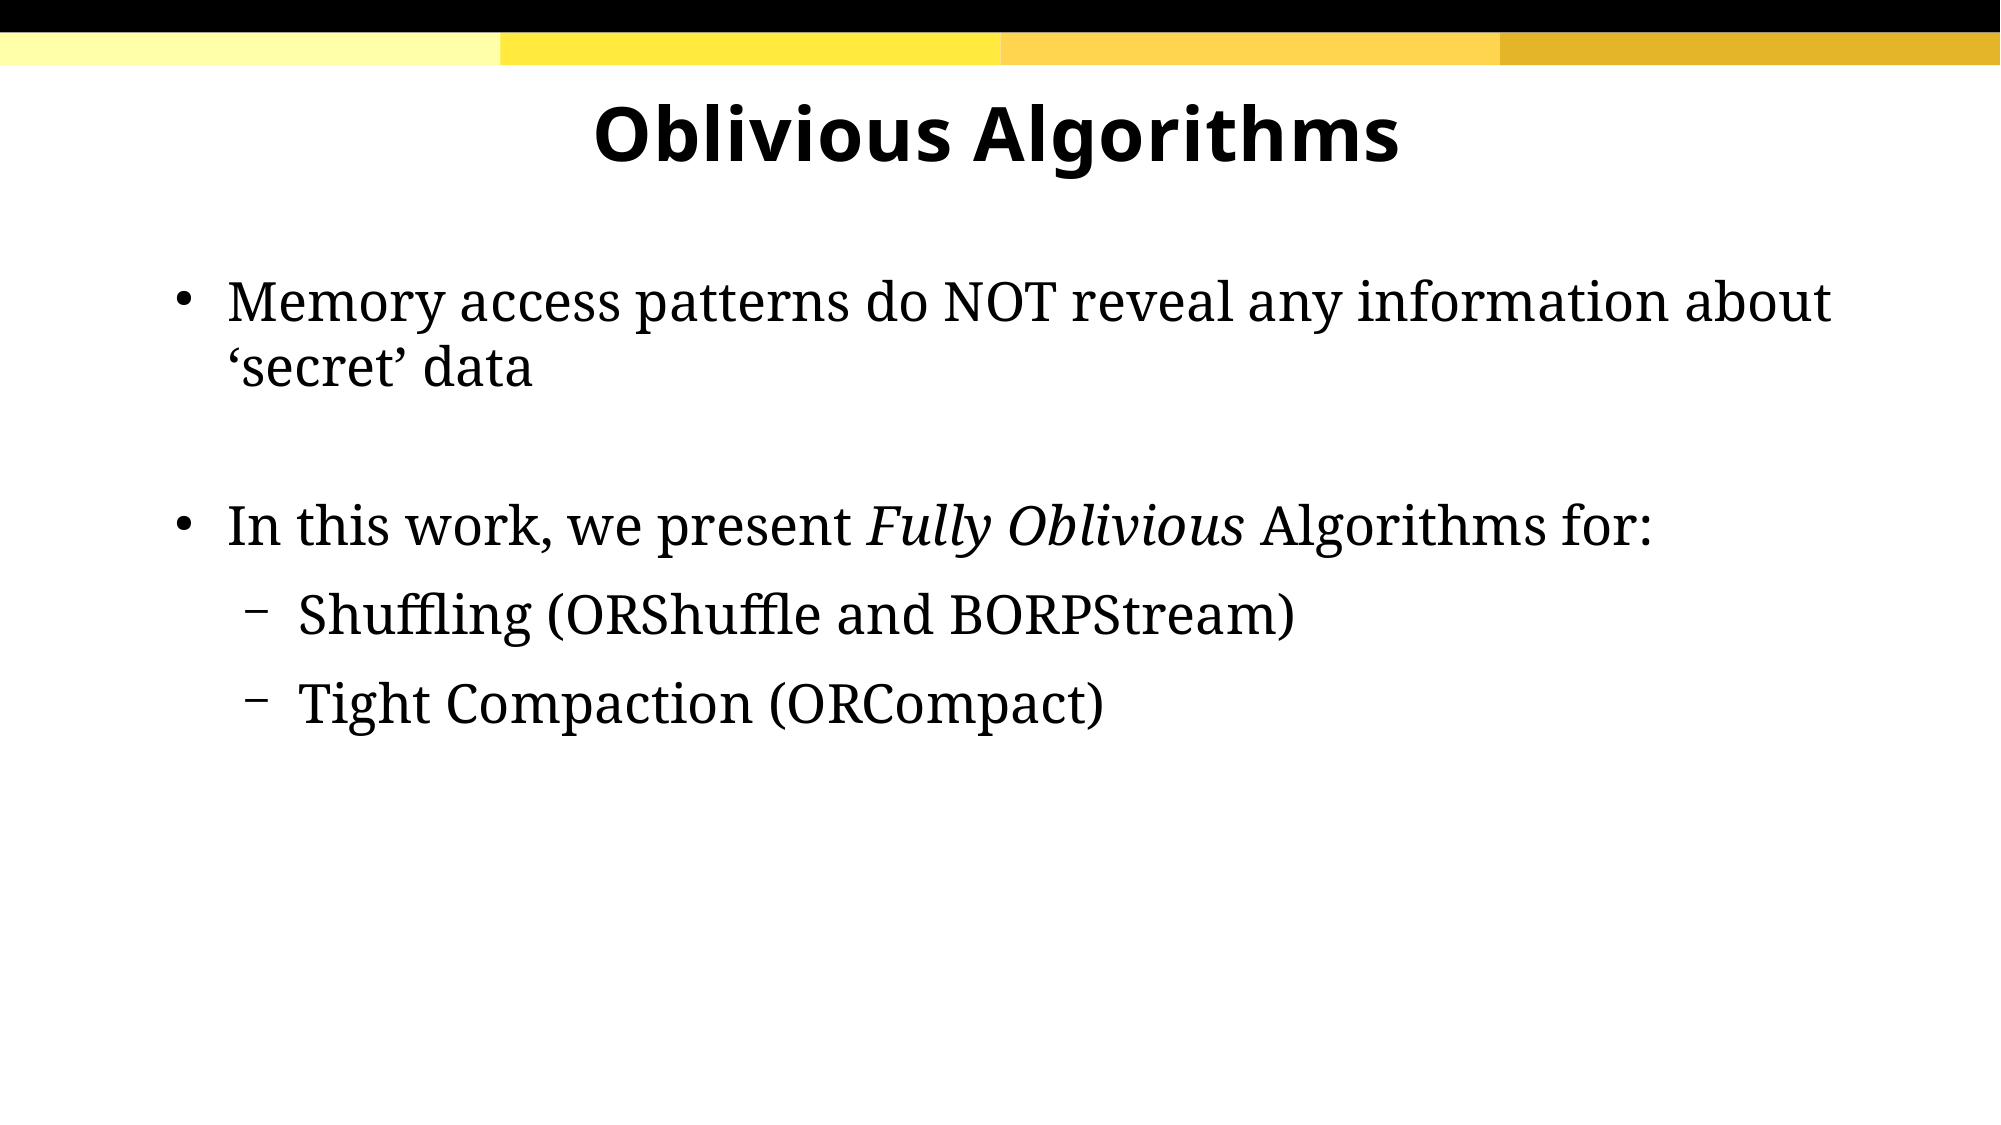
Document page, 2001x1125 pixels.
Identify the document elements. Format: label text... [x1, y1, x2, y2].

list Memory access patterns do NOT reveal any information about ‘secret’ data In this work, we present Fully Oblivious Algorithms for: Shuffling (ORShuffle and BORPStream) Tight Compaction (ORCompact) [141, 259, 1878, 1125]
title Oblivious Algorithms [48, 65, 1947, 213]
